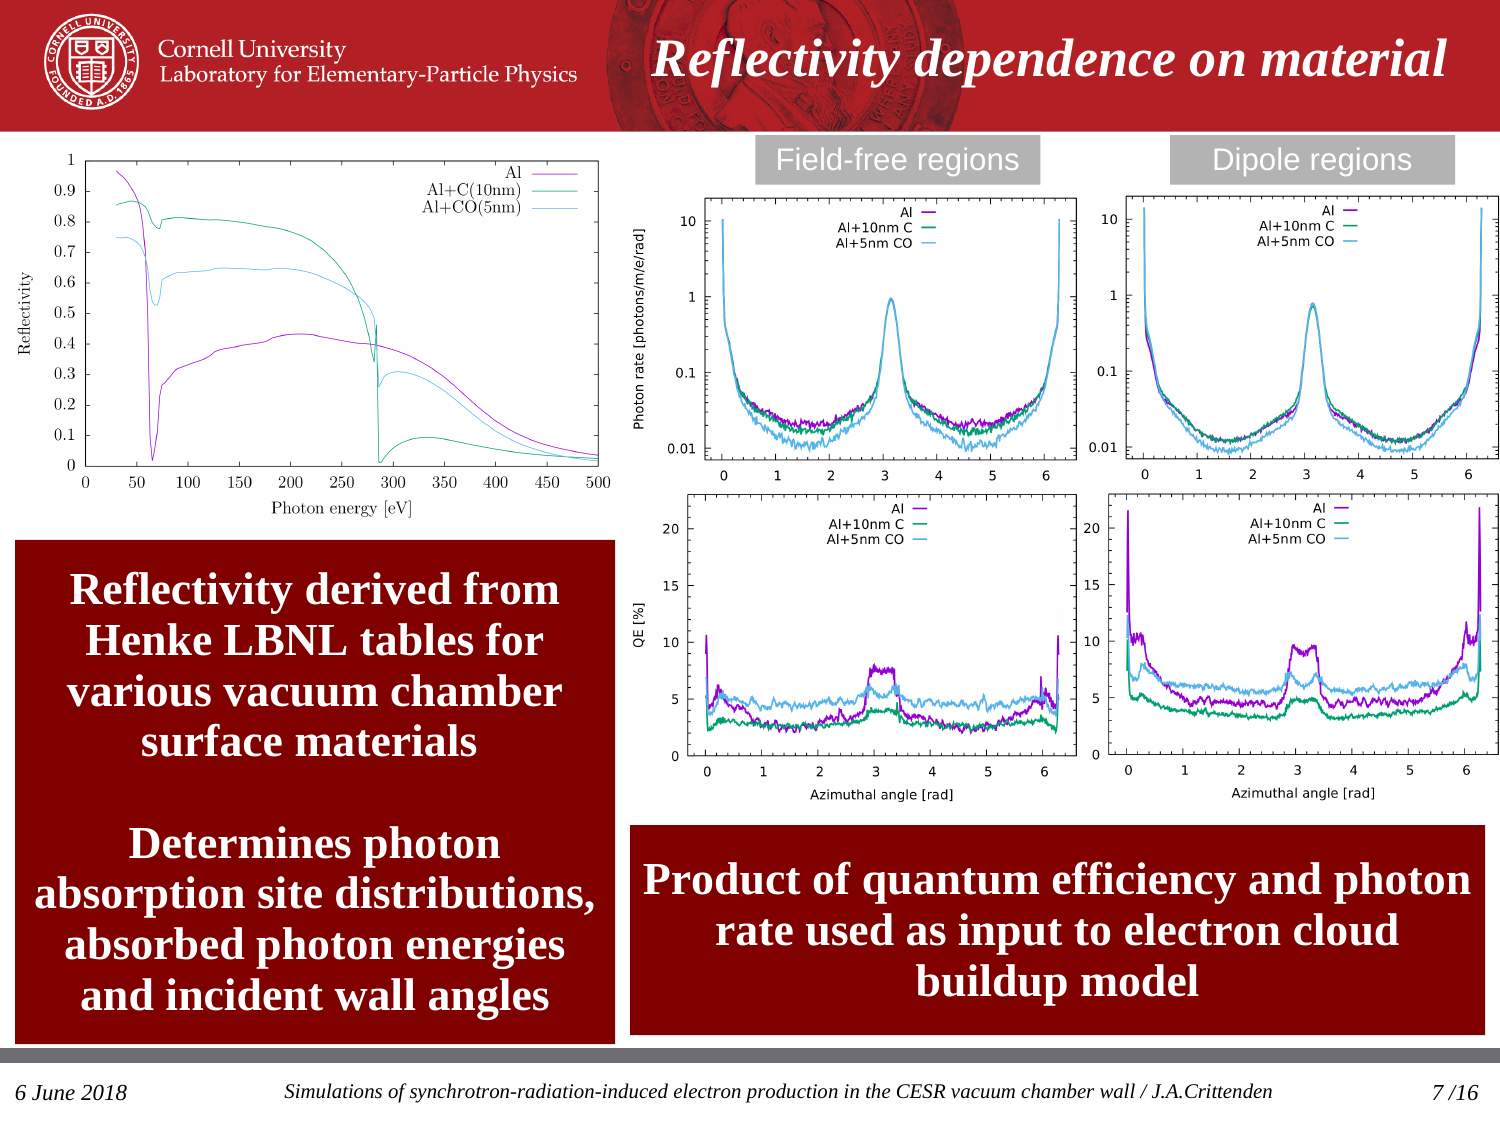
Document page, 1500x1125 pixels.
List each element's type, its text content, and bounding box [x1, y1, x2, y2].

picture [0, 0, 1500, 132]
text_box Dipole regions [1170, 135, 1456, 185]
picture [15, 149, 616, 521]
title Reflectivity dependence on material [600, 0, 1500, 121]
text_box Field-free regions [755, 135, 1041, 185]
text_box Reflectivity derived from Henke LBNL tables for various vacuum chamber surface materials Determines photon absorption site distributions, absorbed photon energies and incident wall angles [15, 539, 616, 1045]
text_box Product of quantum efficiency and photon rate used as input to electron cloud buildup model [630, 825, 1486, 1036]
picture [630, 194, 1500, 803]
